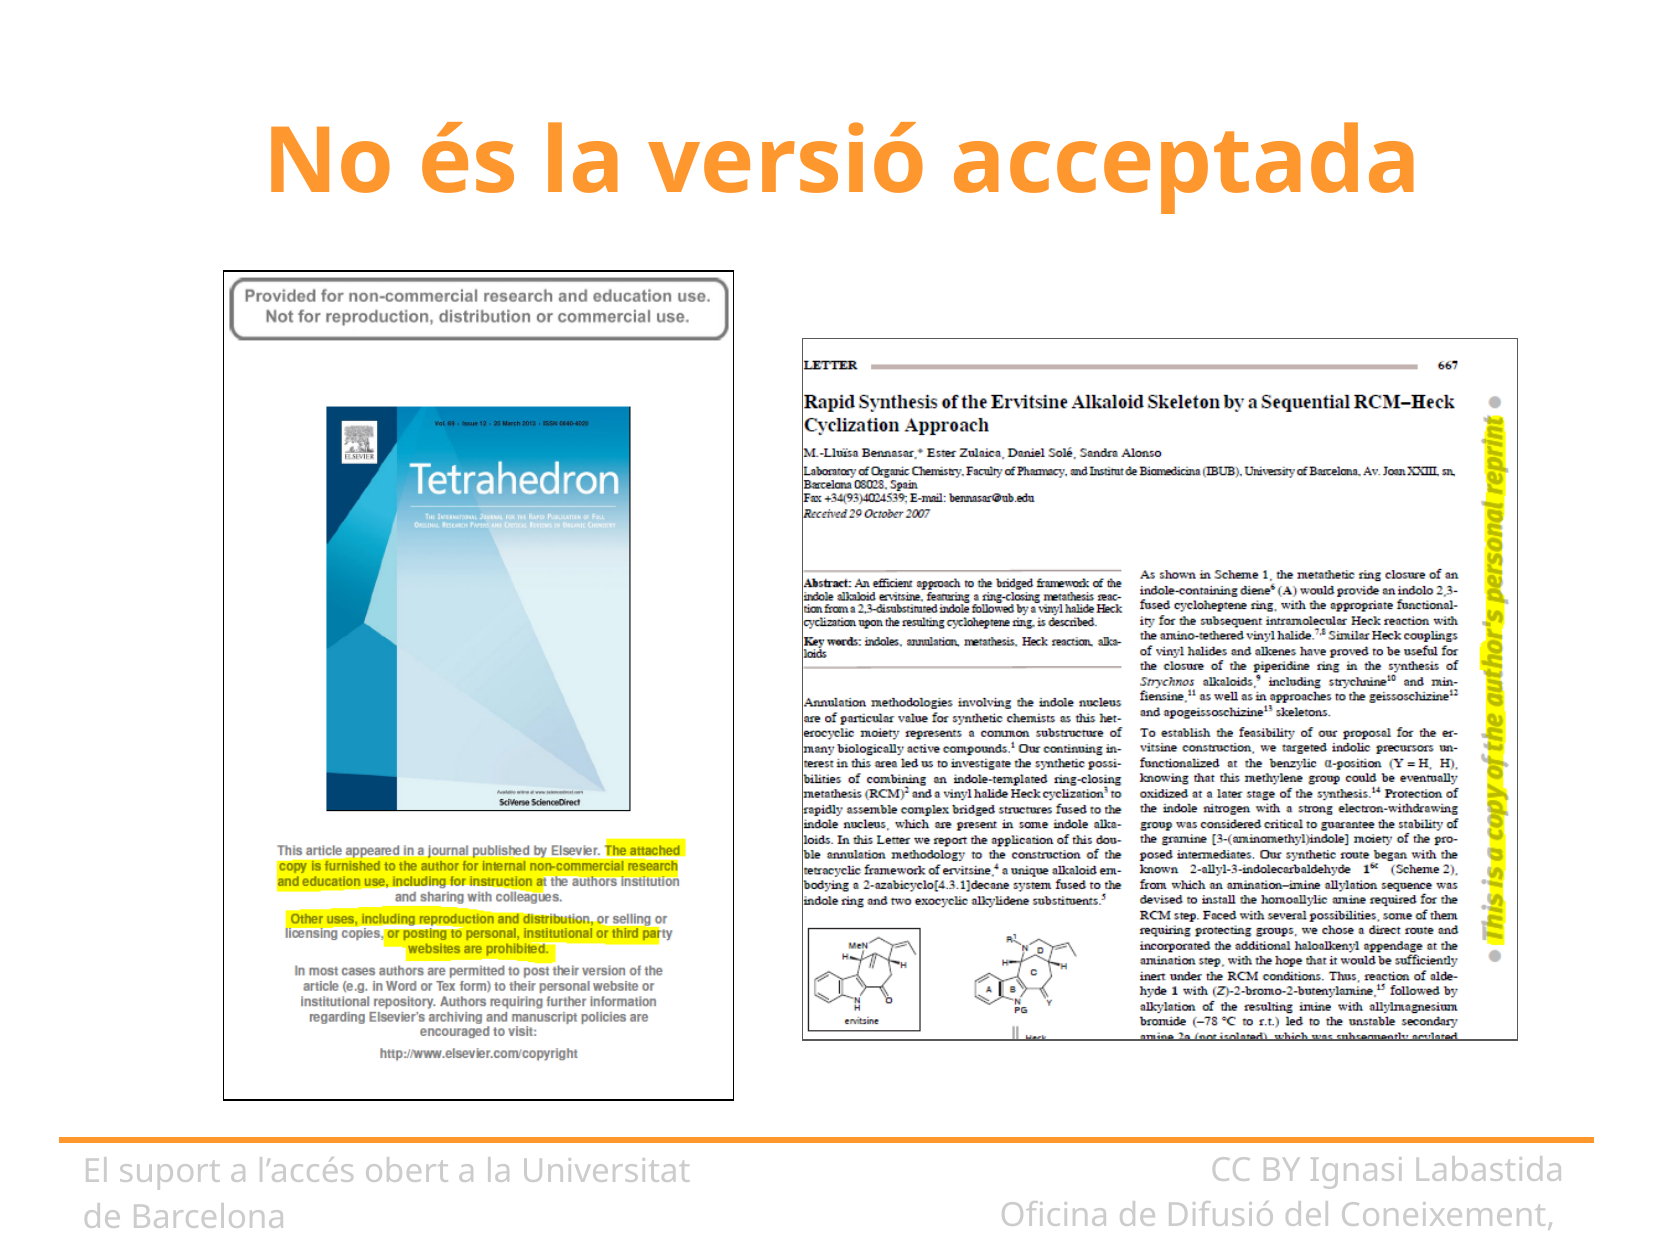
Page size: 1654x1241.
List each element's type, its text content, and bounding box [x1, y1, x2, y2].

title No és la versió acceptada [82, 32, 1571, 274]
picture [803, 339, 1517, 1040]
picture [224, 271, 733, 1100]
